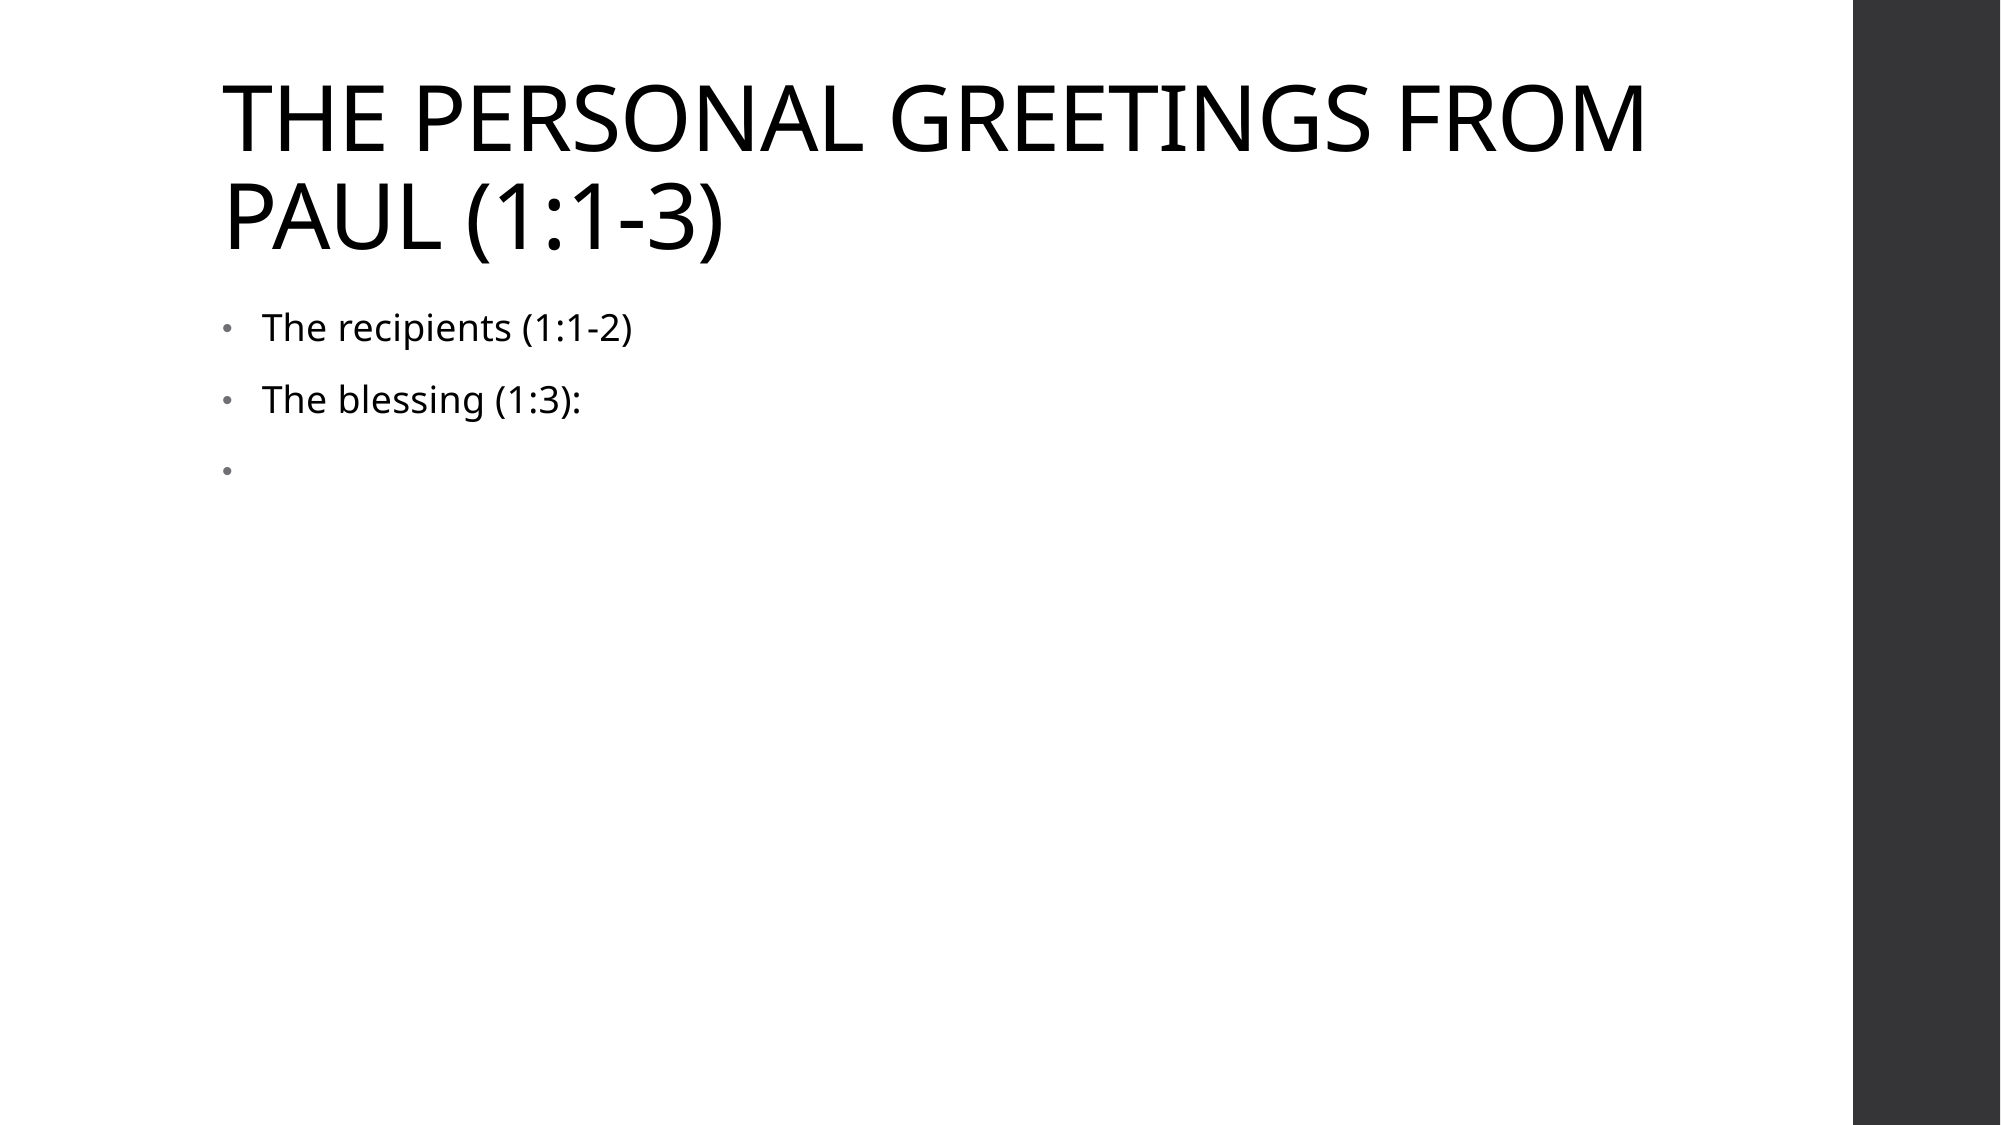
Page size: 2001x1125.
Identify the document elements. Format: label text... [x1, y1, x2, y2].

title THE PERSONAL GREETINGS FROM PAUL (1:1-3) [206, 60, 1797, 278]
list The recipients (1:1-2) The blessing (1:3): [206, 299, 1617, 1014]
